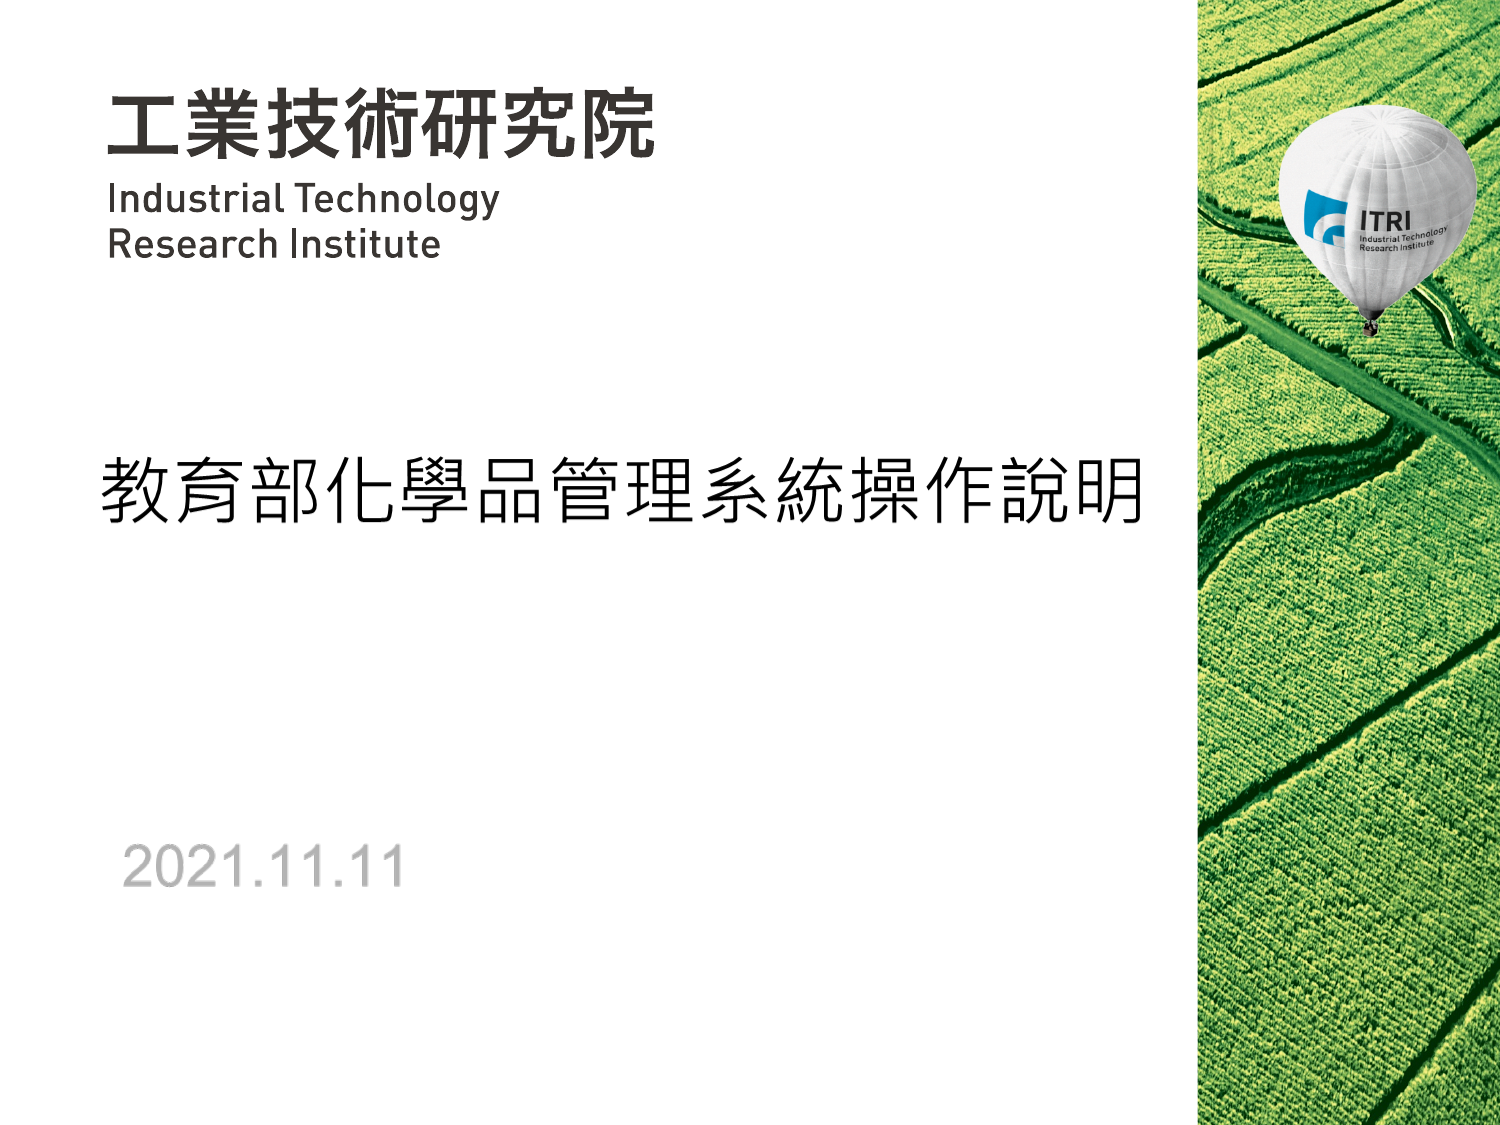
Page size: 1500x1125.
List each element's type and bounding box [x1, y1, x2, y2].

picture [1264, 95, 1500, 356]
picture [0, 423, 1459, 1041]
